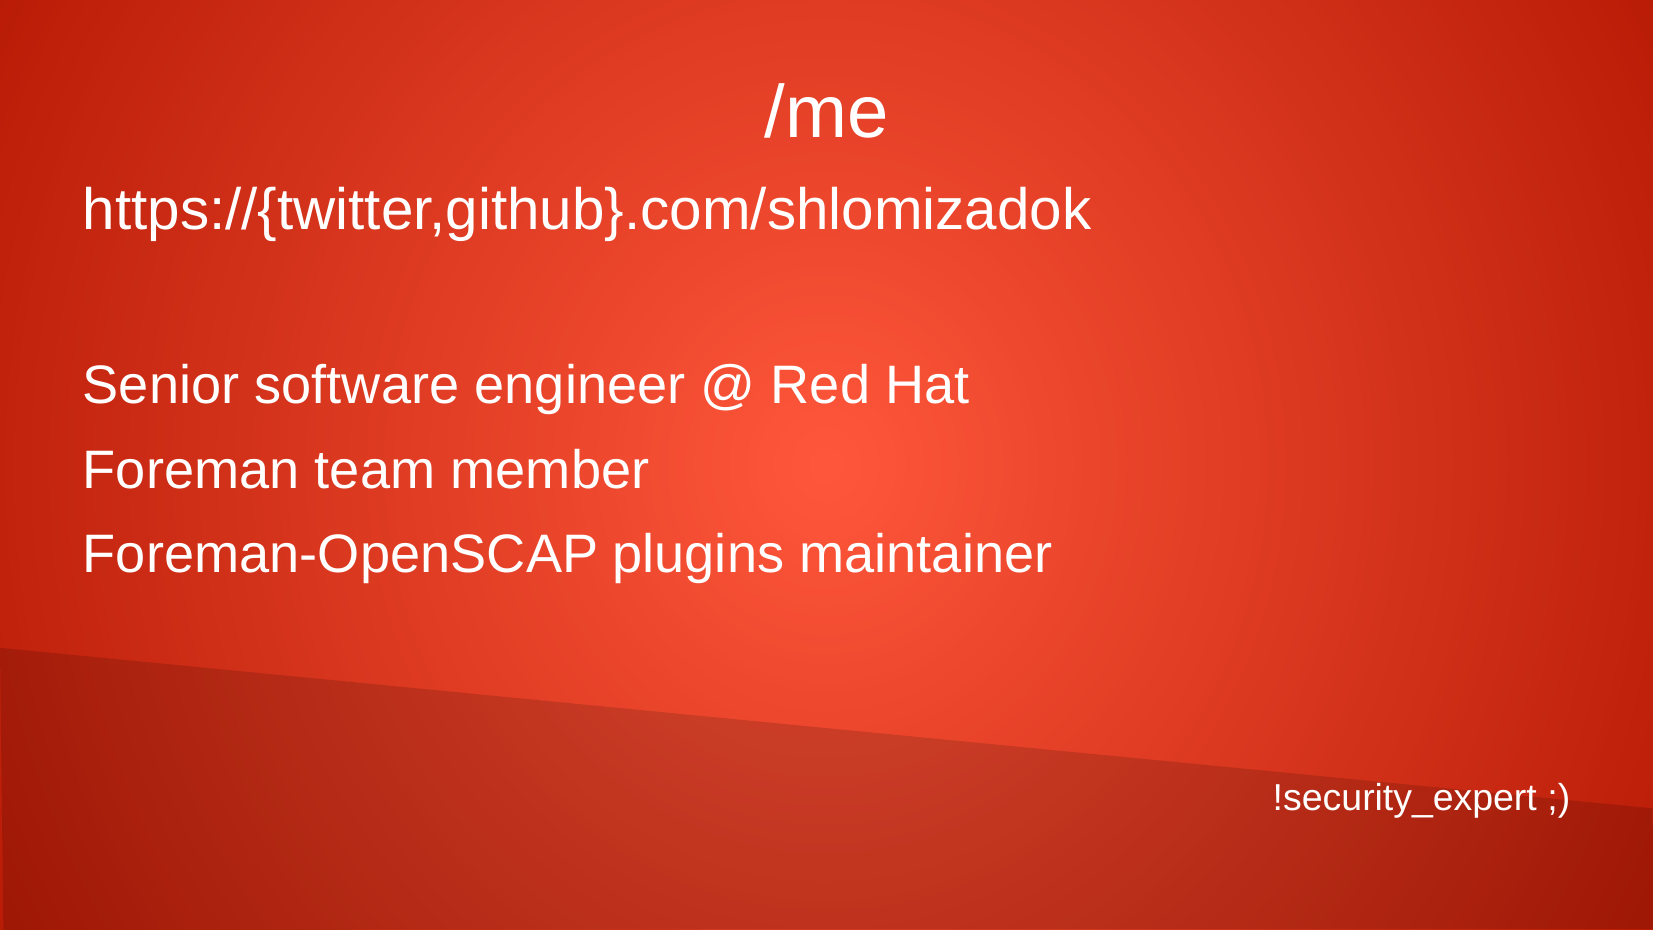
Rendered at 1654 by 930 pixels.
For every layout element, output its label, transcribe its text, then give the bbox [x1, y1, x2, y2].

list https://{twitter,github}.com/shlomizadok Senior software engineer @ Red Hat Foreman team member Foreman-OpenSCAP plugins maintainer !security_expert ;) [82, 177, 1571, 839]
title /me [82, 35, 1571, 177]
